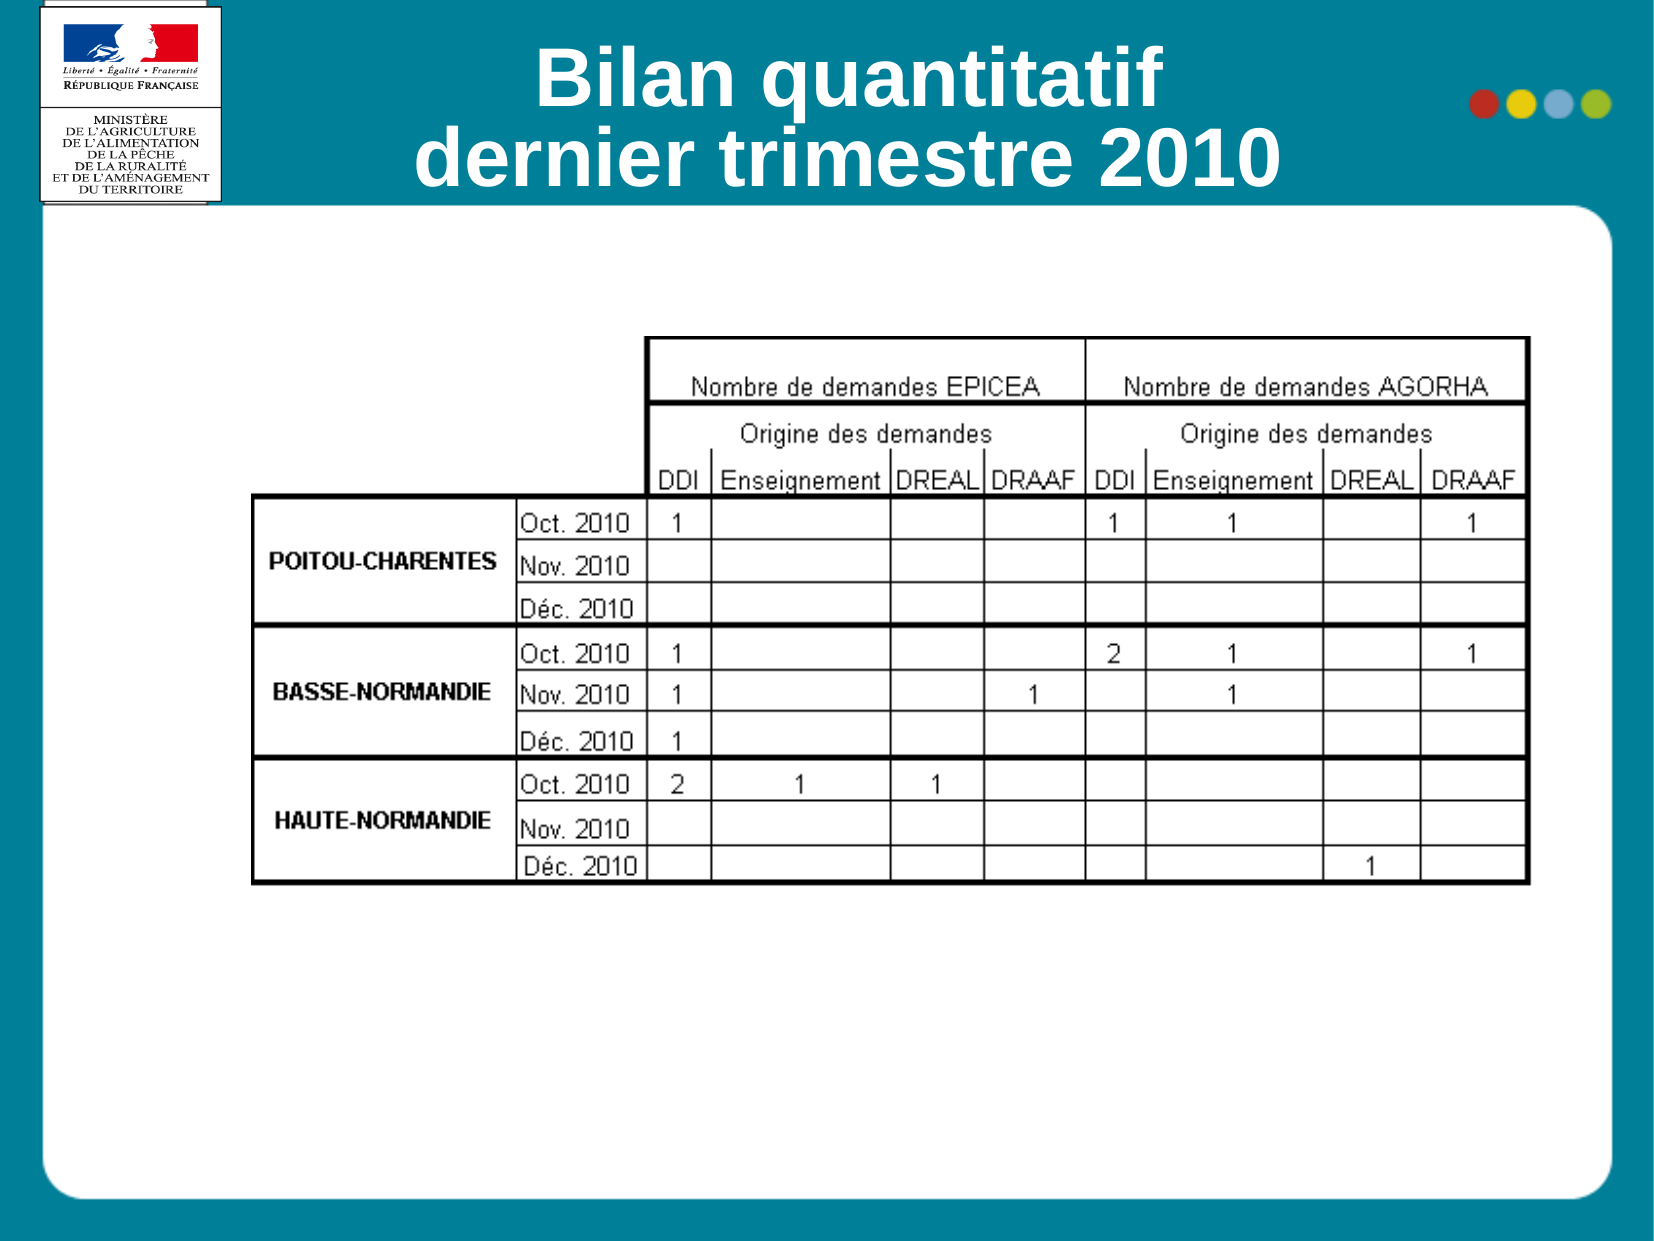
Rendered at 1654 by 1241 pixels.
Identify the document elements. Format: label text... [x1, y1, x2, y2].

title Bilan quantitatif dernier trimestre 2010 [162, 0, 1536, 245]
picture [0, 0, 1654, 1241]
